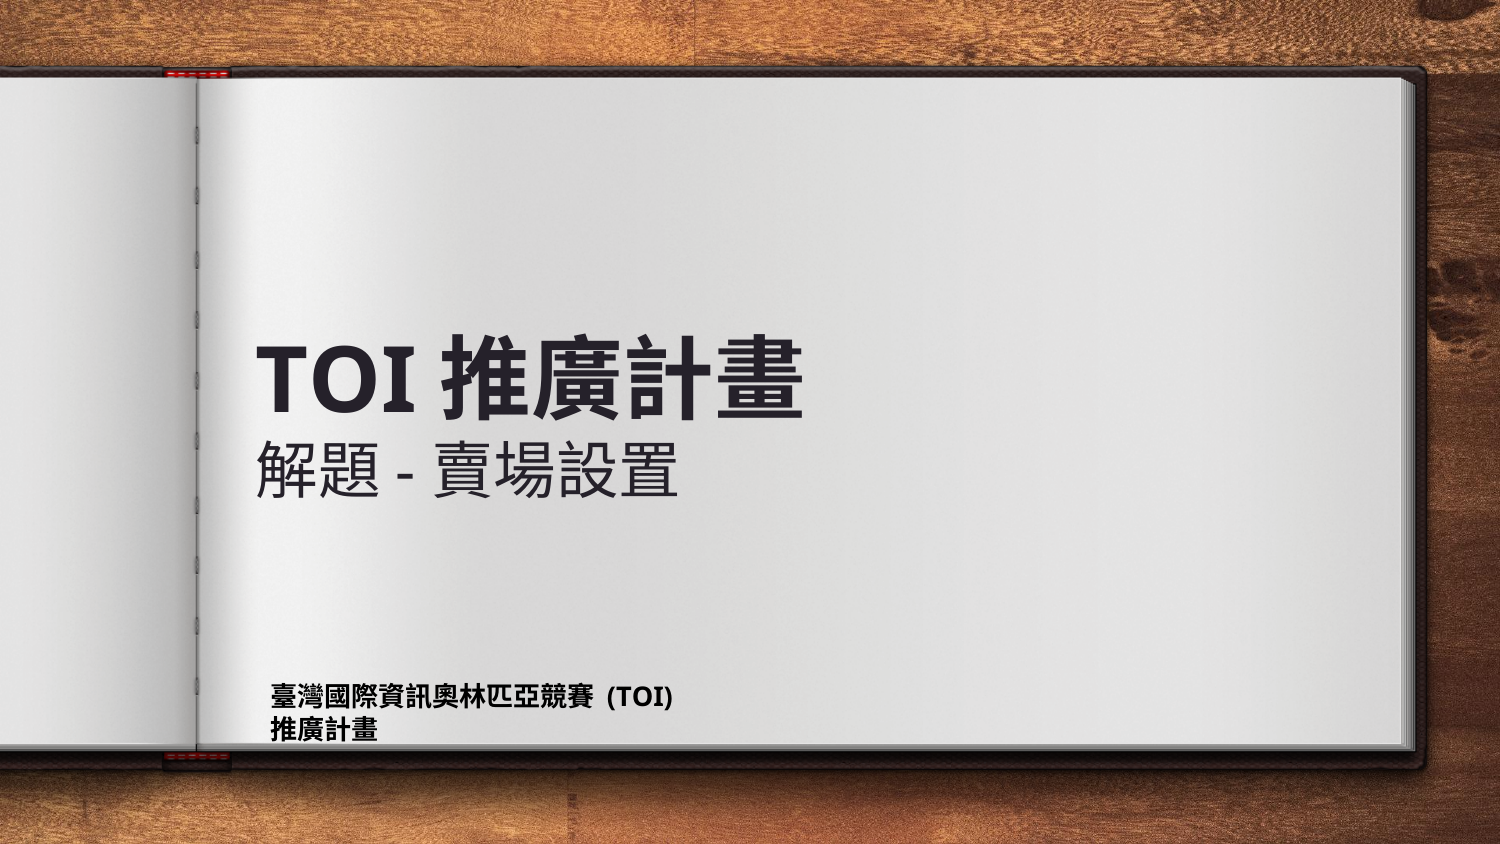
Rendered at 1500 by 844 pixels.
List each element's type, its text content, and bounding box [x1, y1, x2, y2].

text_box TOI推廣計畫 解題-賣場設置 [240, 262, 894, 565]
